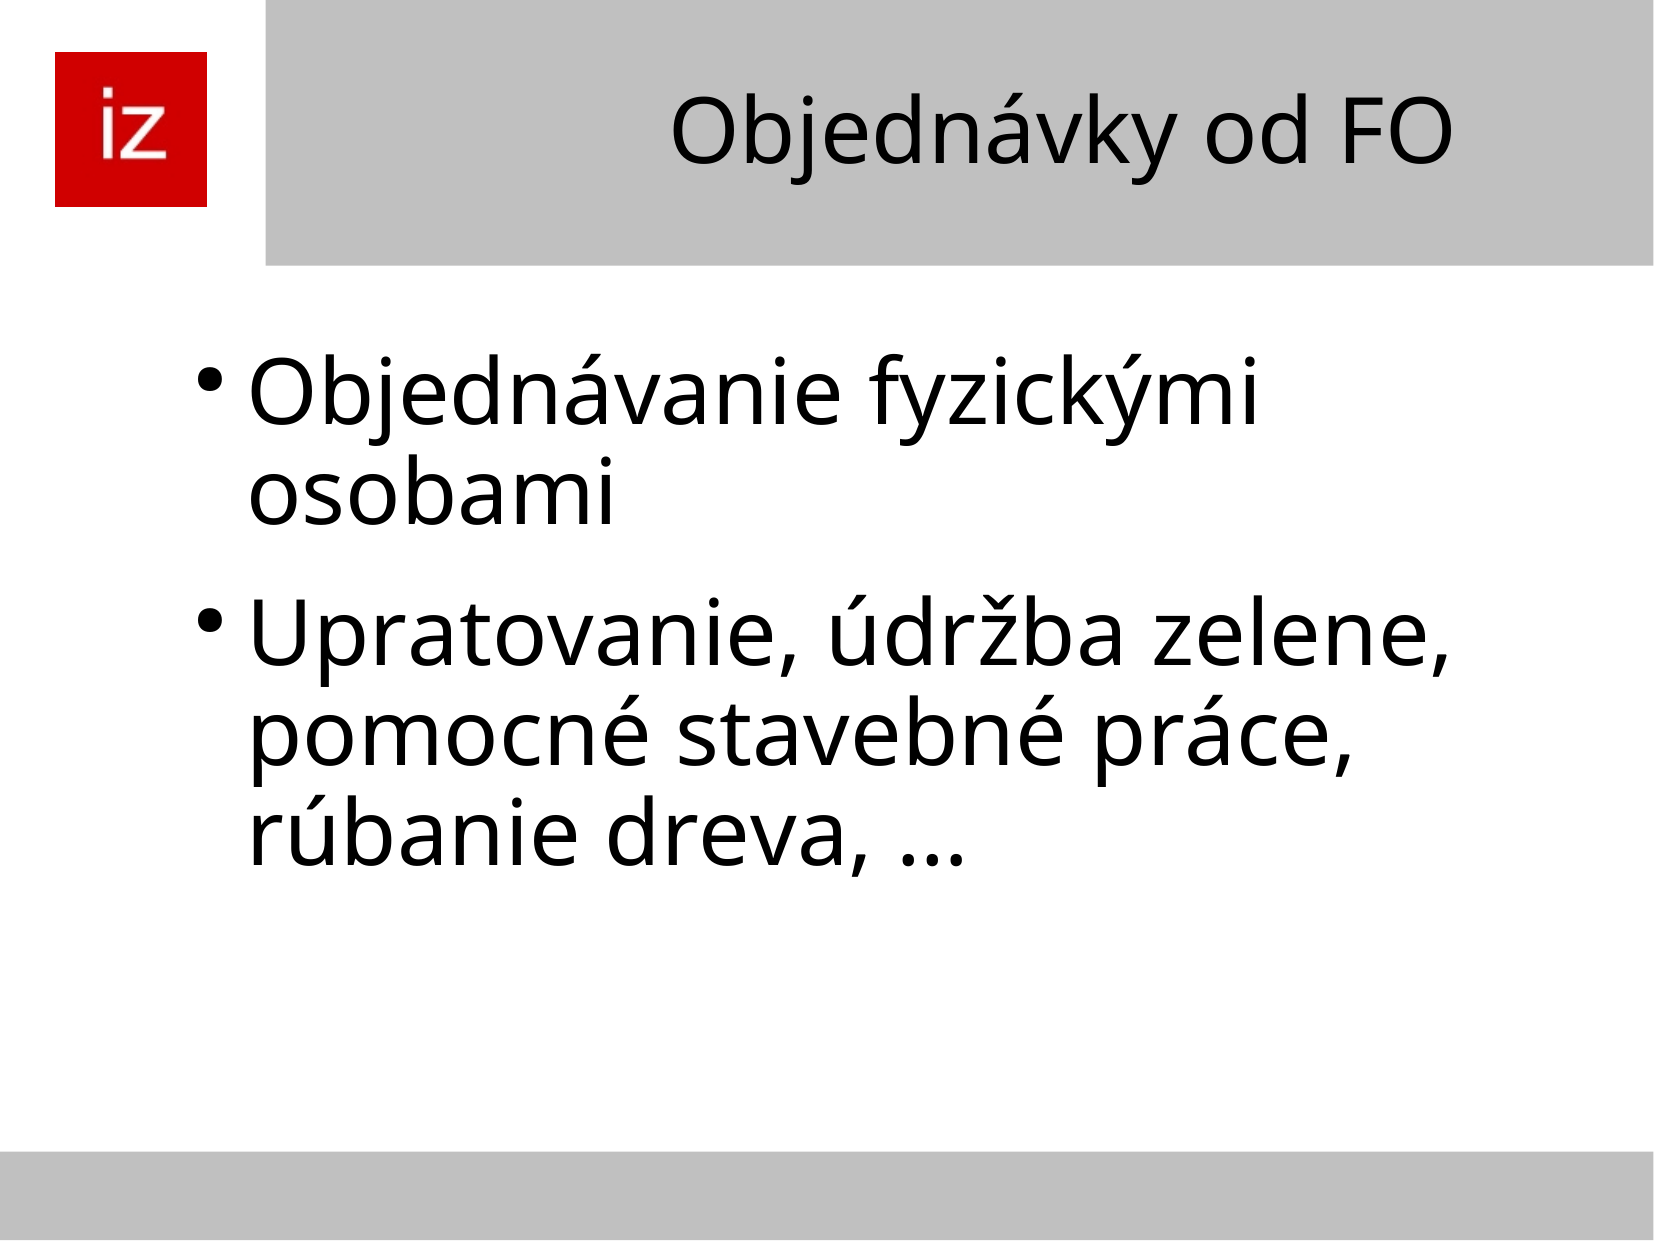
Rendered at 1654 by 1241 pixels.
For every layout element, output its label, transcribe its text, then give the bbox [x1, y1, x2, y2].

title Objednávky od FO [561, 29, 1565, 237]
picture [55, 52, 207, 207]
list Objednávanie fyzickými osobami Upratovanie, údržba zelene, pomocné stavebné práce, rúbanie dreva, … [121, 344, 1533, 1126]
